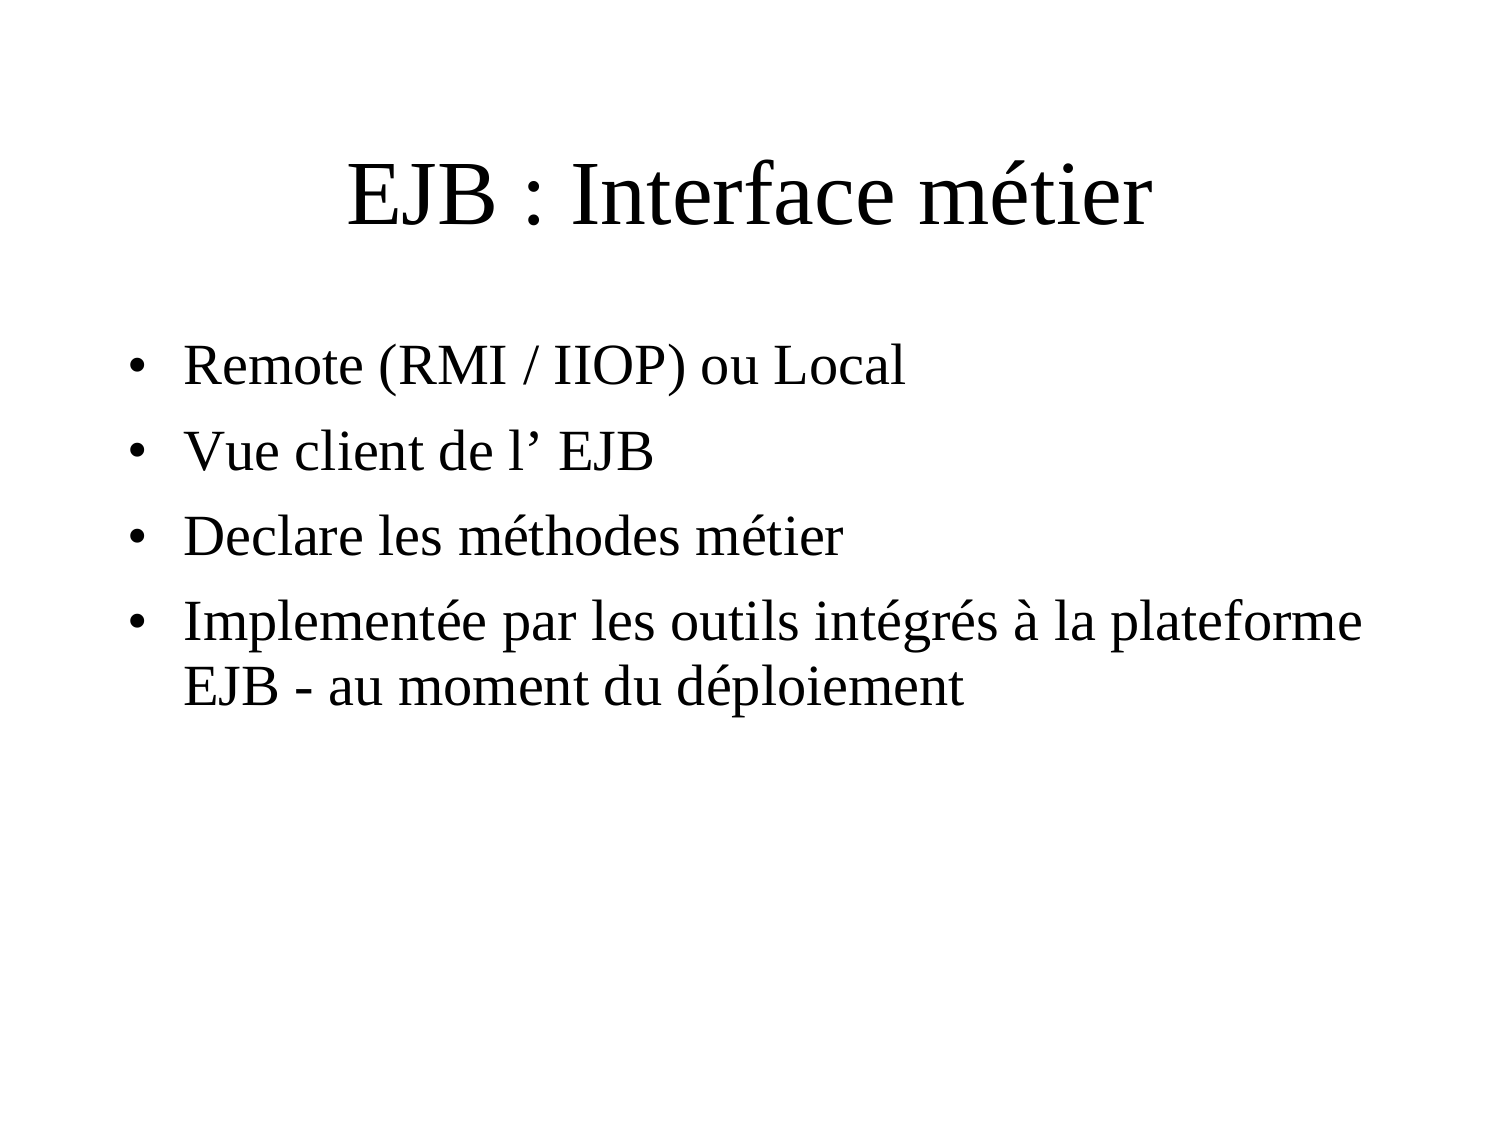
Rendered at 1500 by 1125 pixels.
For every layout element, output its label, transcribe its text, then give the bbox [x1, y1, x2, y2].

list Remote (RMI / IIOP) ou Local Vue client de l’ EJB Declare les méthodes métier Implementée par les outils intégrés à la plateforme EJB - au moment du déploiement [112, 324, 1388, 1001]
title EJB : Interface métier [112, 99, 1388, 288]
